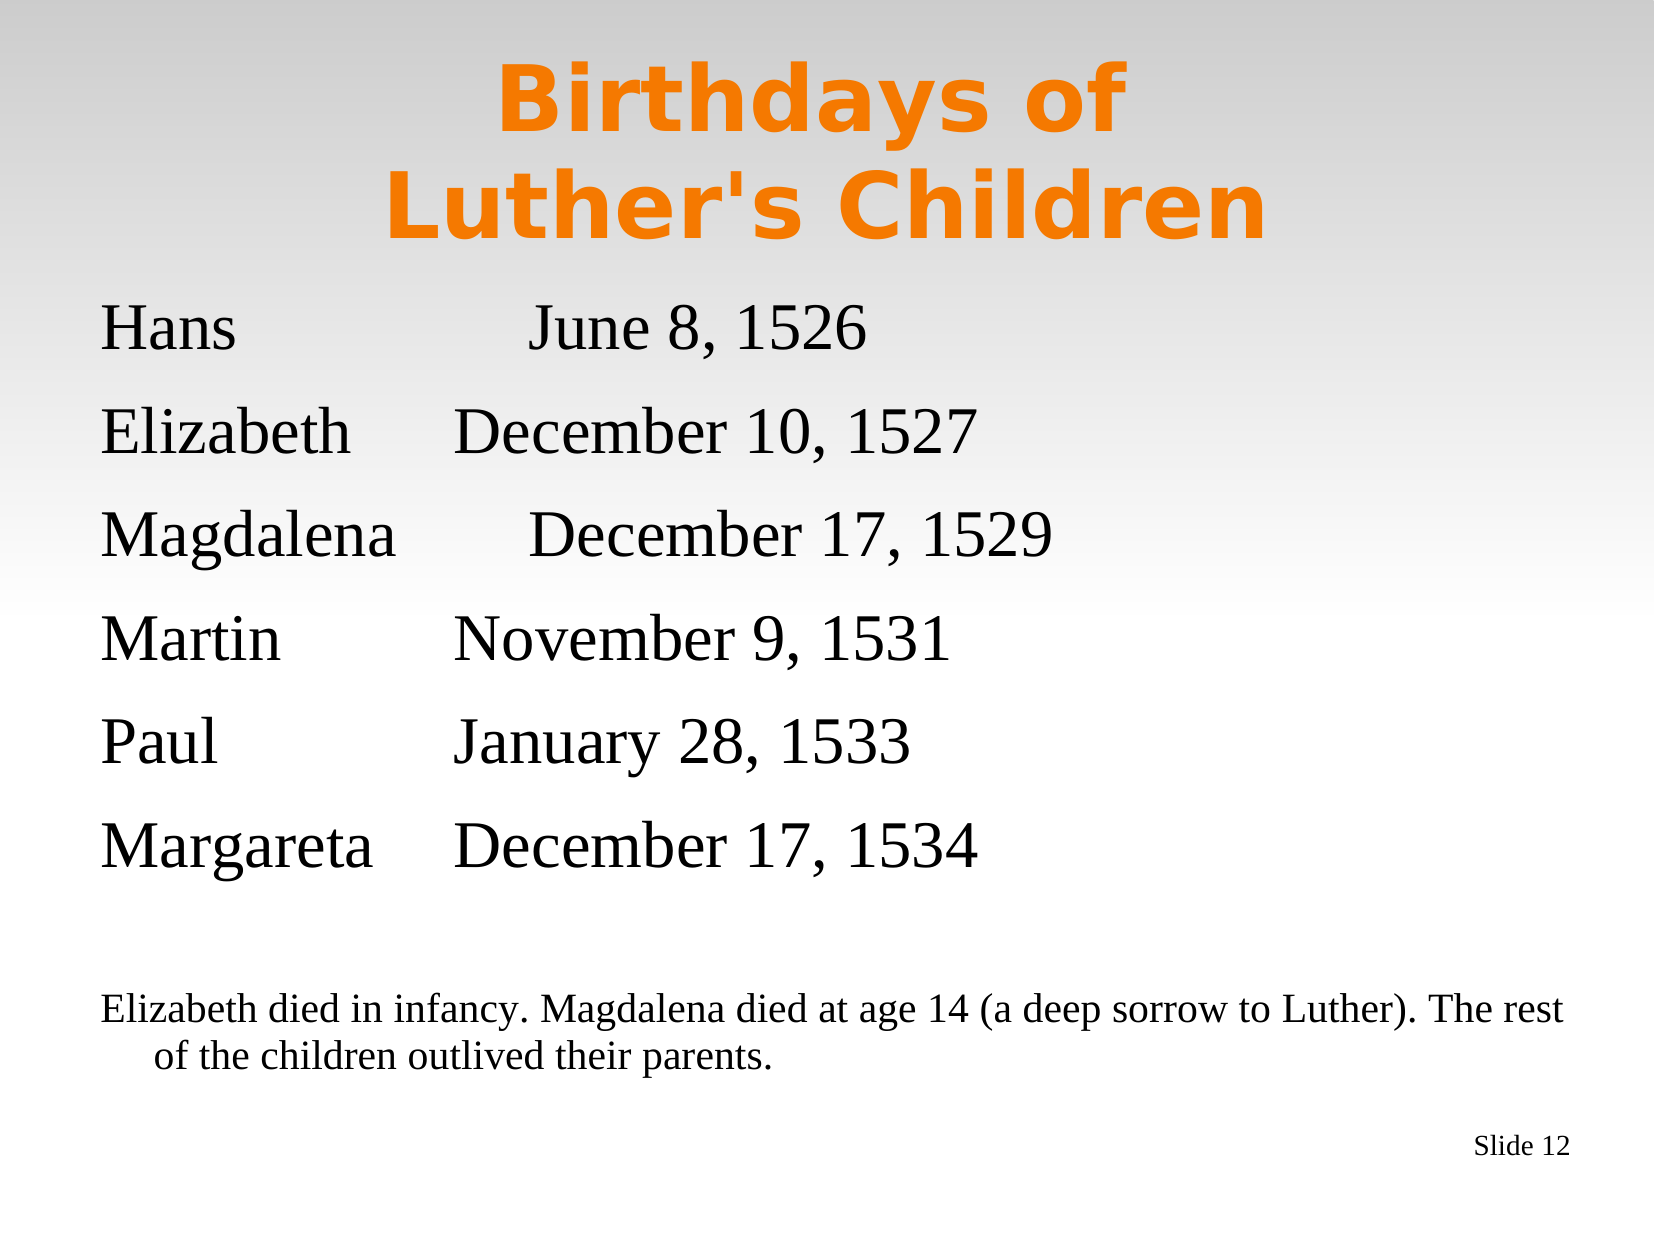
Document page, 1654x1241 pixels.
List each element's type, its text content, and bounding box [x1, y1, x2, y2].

list Hans June 8, 1526 Elizabeth December 10, 1527 Magdalena December 17, 1529 Martin November 9, 1531 Paul January 28, 1533 Margareta December 17, 1534 Elizabeth died in infancy. Magdalena died at age 14 (a deep sorrow to Luther). The rest of the children outlived their parents. [82, 290, 1571, 1134]
title Birthdays of Luther's Children [82, 45, 1571, 261]
